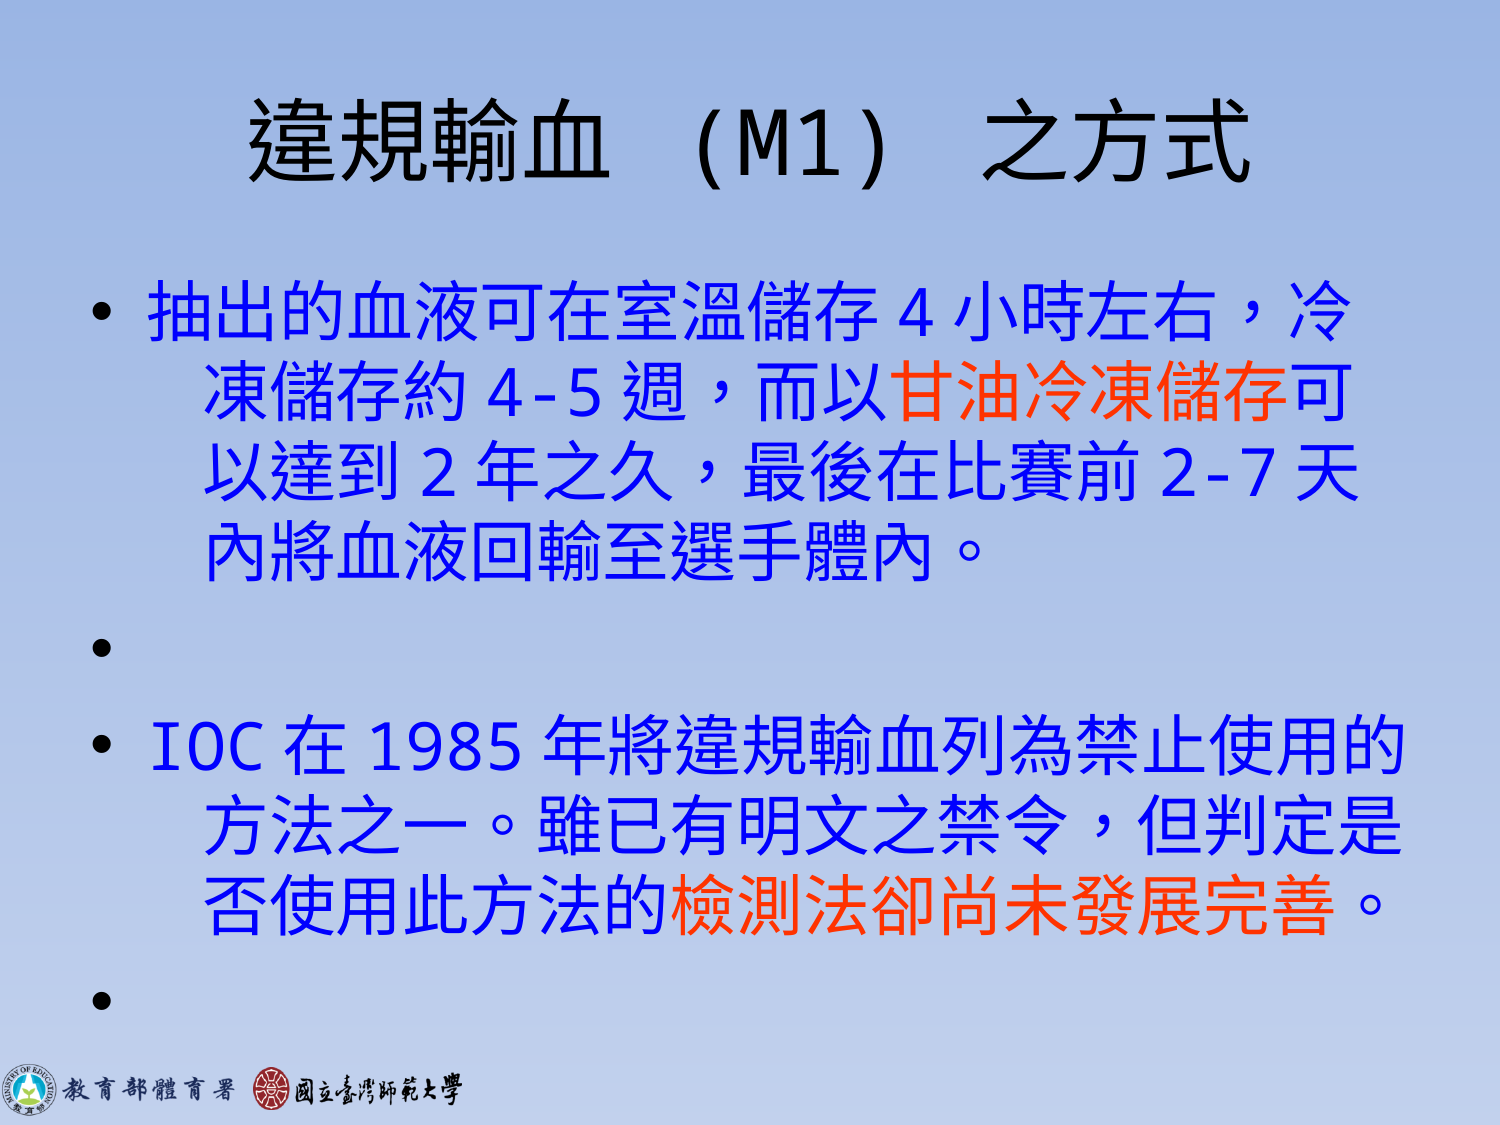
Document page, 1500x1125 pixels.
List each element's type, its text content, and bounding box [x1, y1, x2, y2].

list 抽出的血液可在室溫儲存4小時左右，冷凍儲存約4-5週，而以甘油冷凍儲存可以達到2年之久，最後在比賽前2-7天內將血液回輸至選手體內。 IOC在1985年將違規輸血列為禁止使用的方法之一。雖已有明文之禁令，但判定是否使用此方法的檢測法卻尚未發展完善。 [75, 262, 1426, 1005]
title 違規輸血 (M1) 之方式 [75, 45, 1426, 233]
